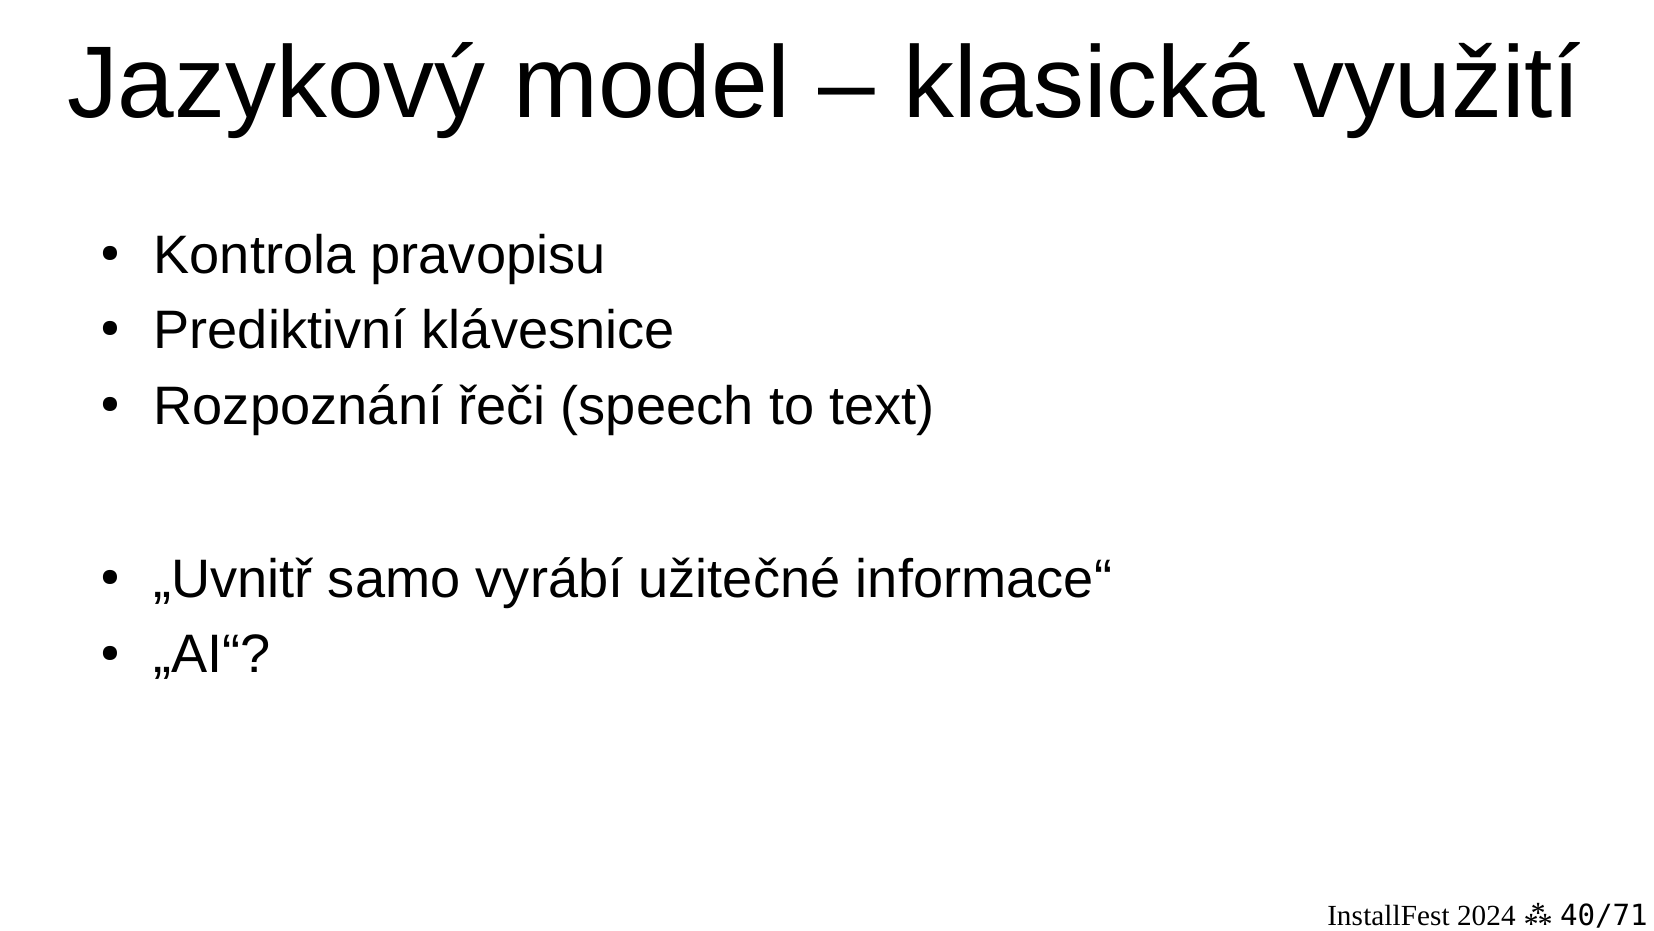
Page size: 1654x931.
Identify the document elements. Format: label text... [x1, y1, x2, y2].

title Jazykový model – klasická využití [37, 13, 1613, 151]
list Kontrola pravopisu Prediktivní klávesnice Rozpoznání řeči (speech to text) „Uvnitř samo vyrábí užitečné informace“ „AI“? [82, 224, 1571, 824]
